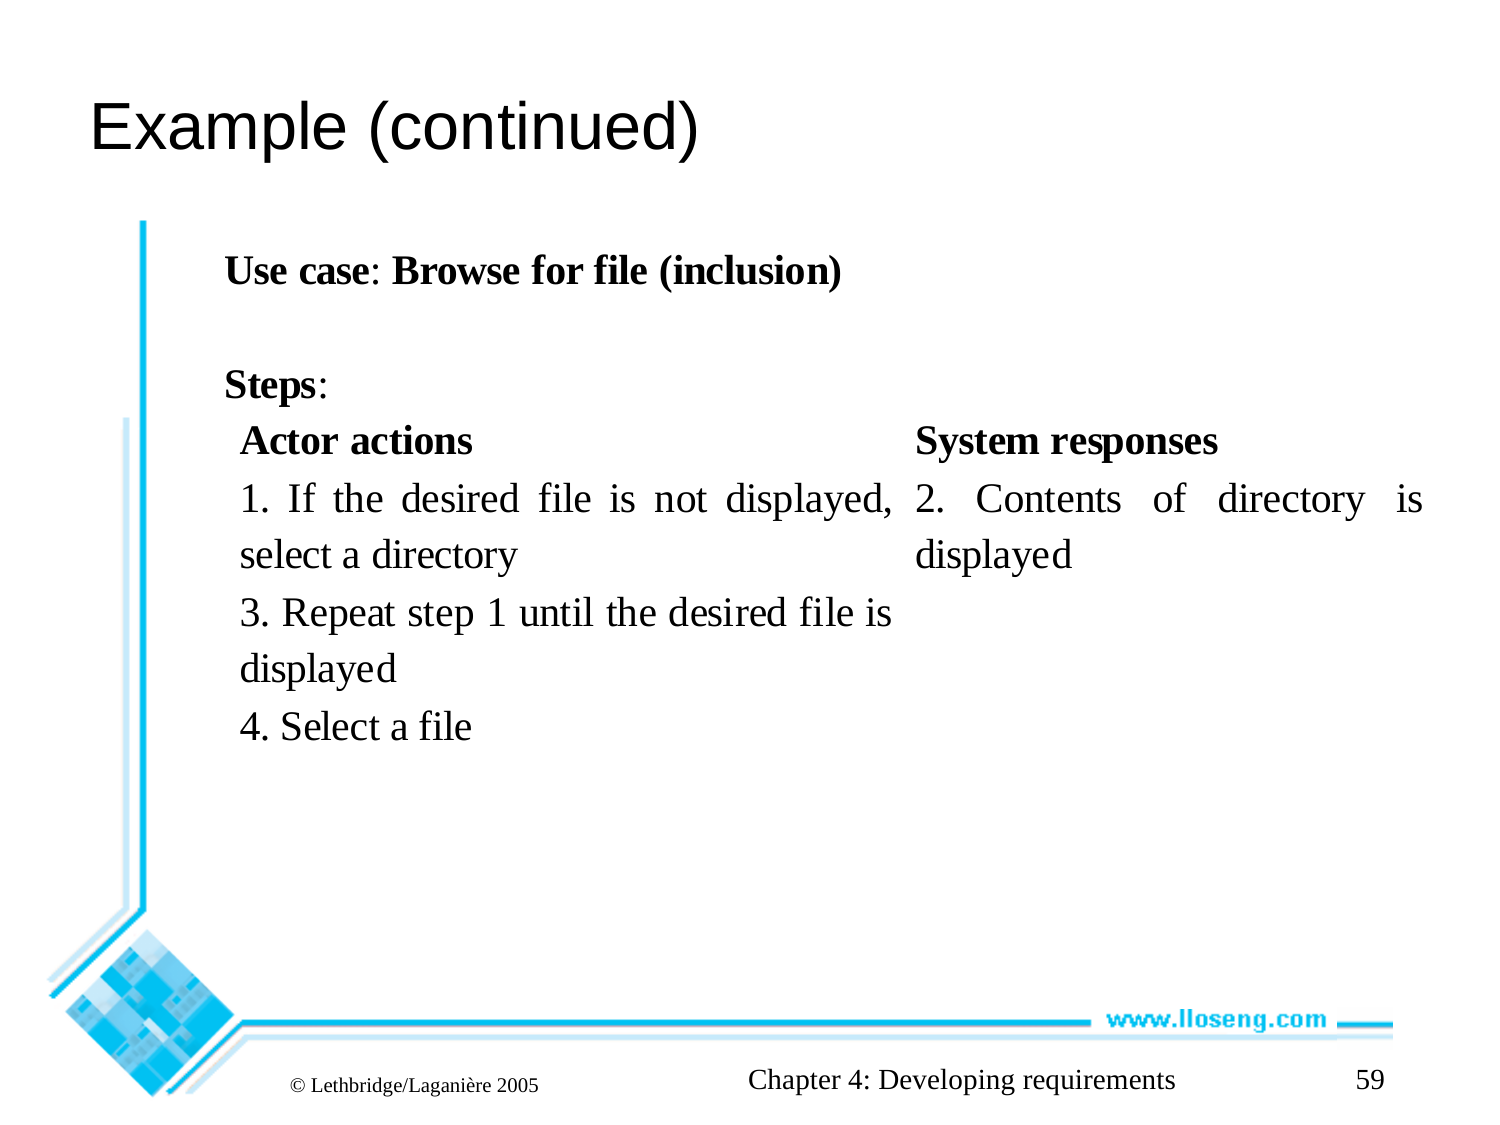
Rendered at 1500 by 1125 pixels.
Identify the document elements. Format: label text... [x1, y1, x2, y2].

text_box <number> [1325, 1050, 1401, 1125]
picture [35, 209, 1393, 1099]
text_box © Lethbridge/Laganière 2005 [275, 1062, 601, 1125]
chart [211, 237, 1454, 776]
title Example (continued) [75, 50, 1426, 201]
text_box Chapter 4: Developing requirements [624, 1050, 1300, 1125]
